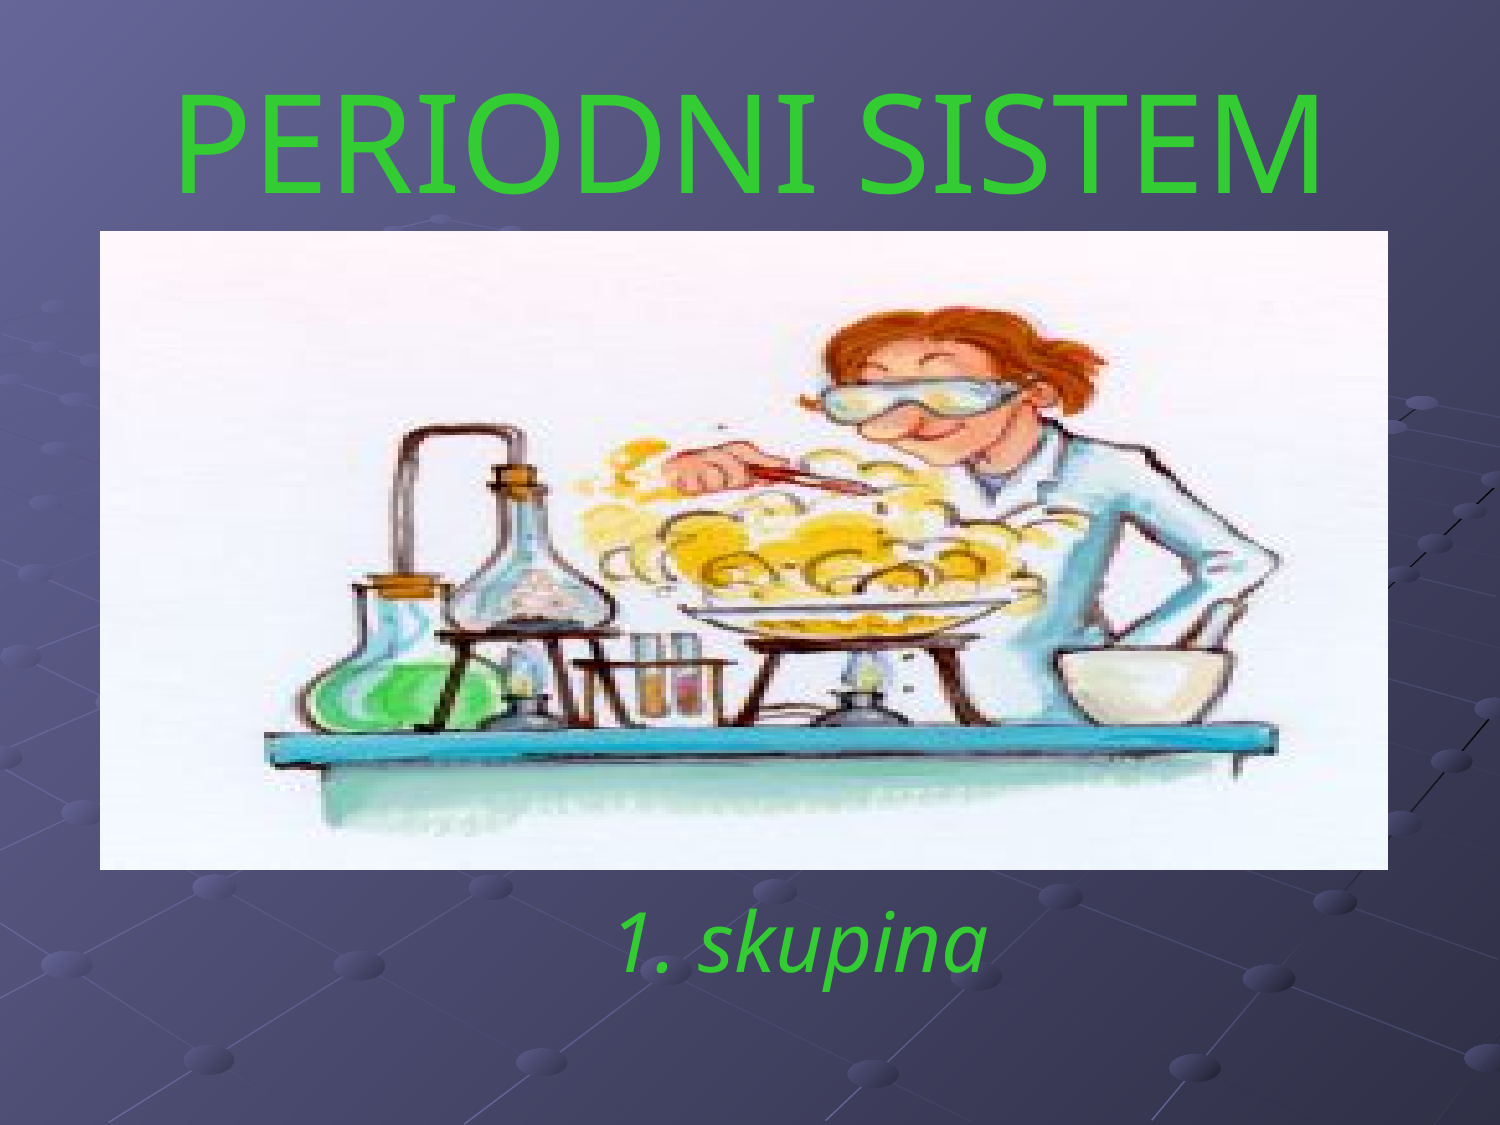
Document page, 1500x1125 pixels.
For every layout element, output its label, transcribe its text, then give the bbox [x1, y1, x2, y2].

list 1. skupina [75, 881, 1425, 1007]
picture [100, 231, 1388, 870]
title PERIODNI SISTEM [75, 45, 1425, 233]
